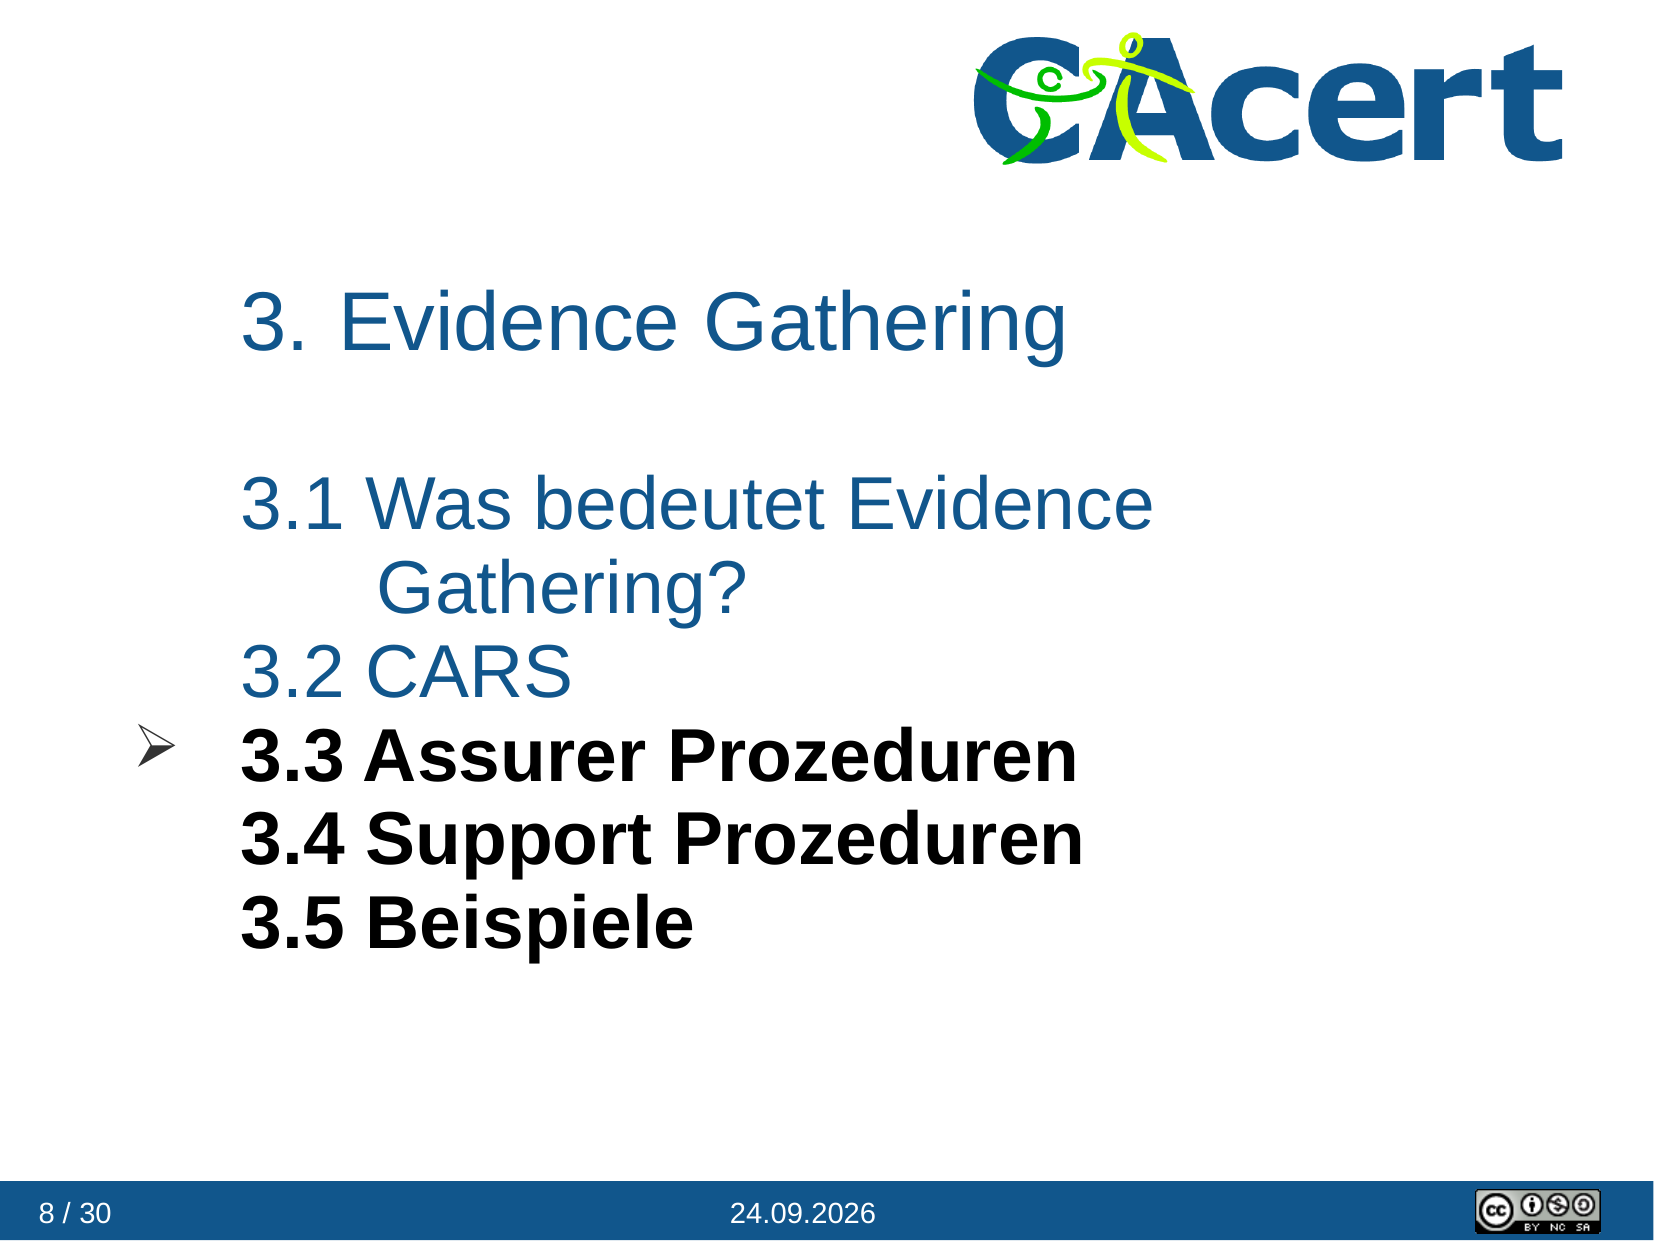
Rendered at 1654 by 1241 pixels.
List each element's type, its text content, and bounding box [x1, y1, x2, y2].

picture [972, 30, 1564, 166]
text_box [118, 265, 237, 803]
title 3. Evidence Gathering 3.1 Was bedeutet Evidence Gathering? 3.2 CARS 3.3 Assurer Prozeduren 3.4 Support Prozeduren 3.5 Beispiele [240, 265, 1536, 975]
picture [1475, 1189, 1601, 1234]
